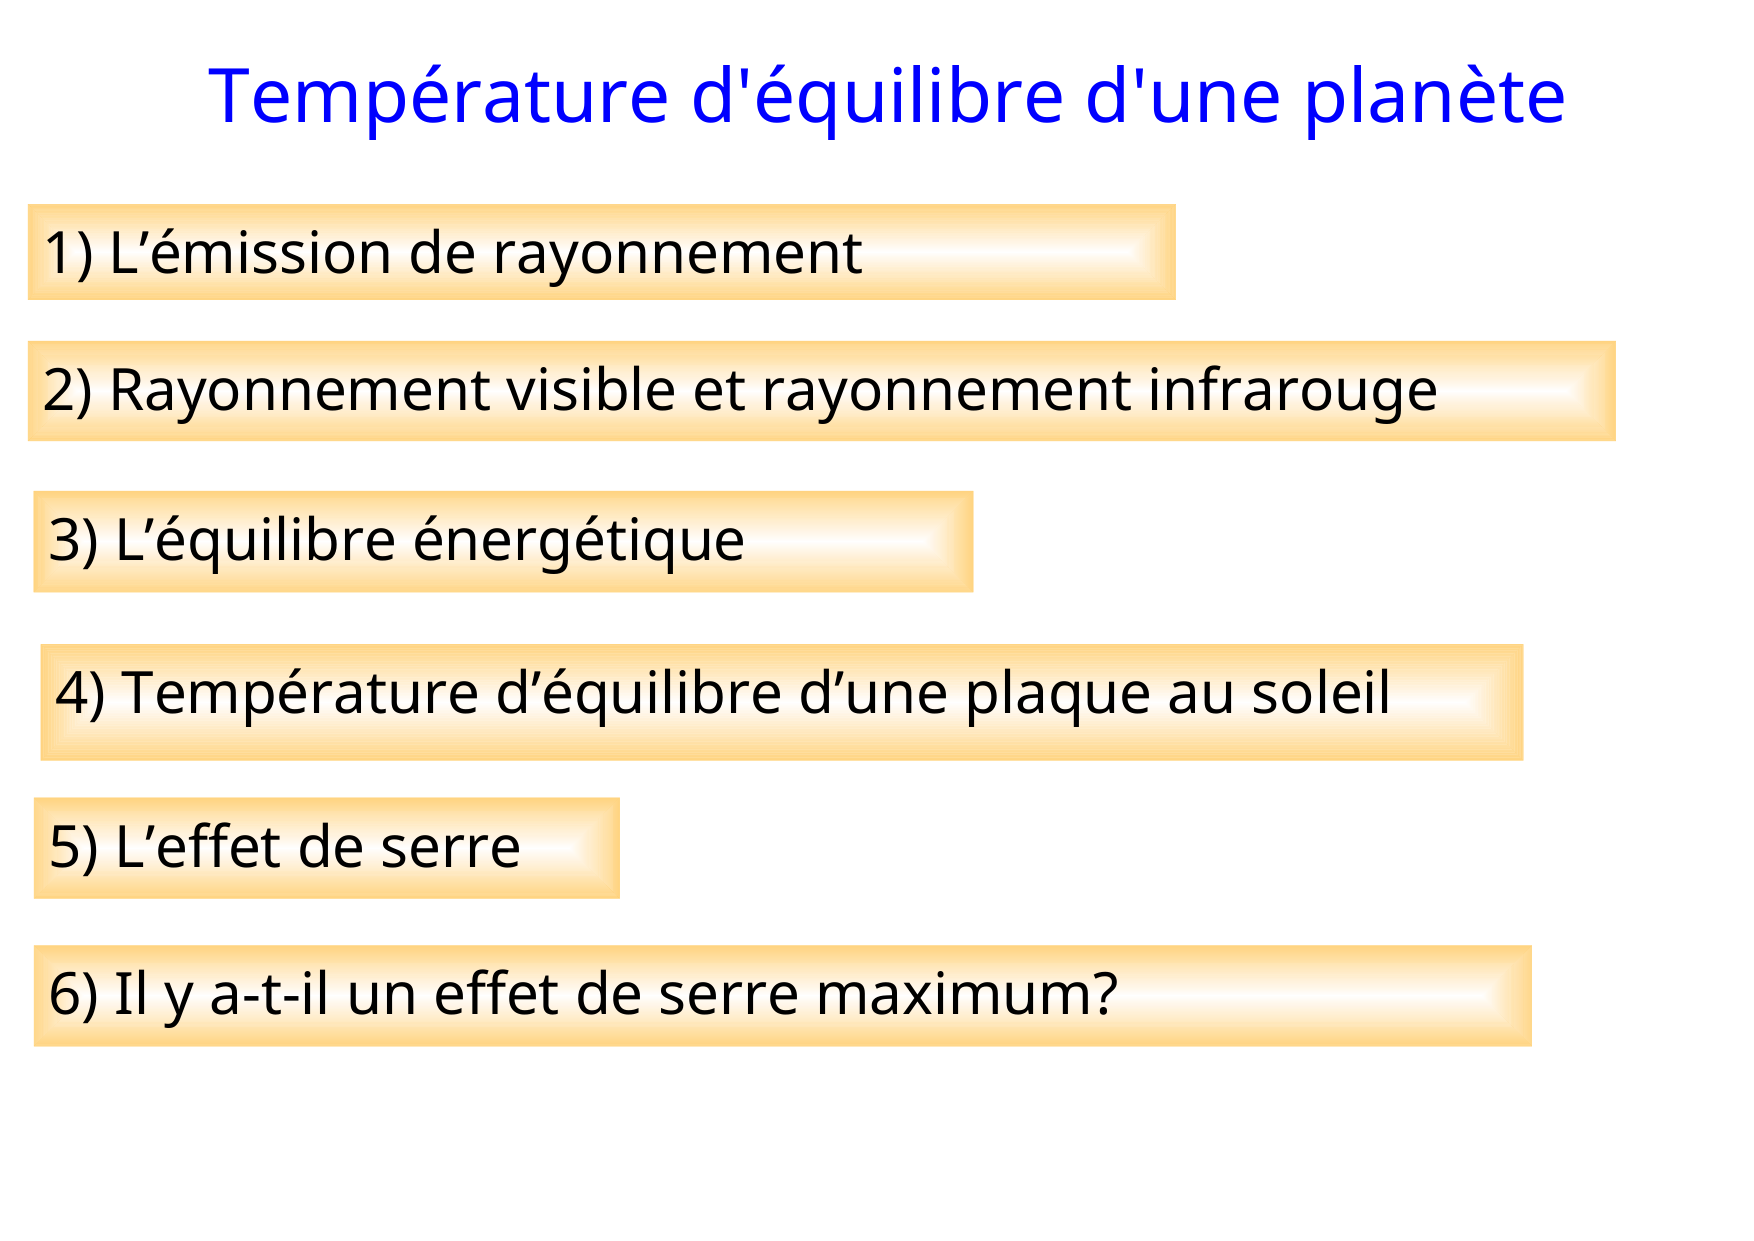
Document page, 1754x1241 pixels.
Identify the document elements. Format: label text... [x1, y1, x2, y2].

text_box Température d'équilibre d'une planète [151, 45, 1645, 142]
text_box 6) Il y a-t-il un effet de serre maximum? [33, 945, 1529, 1046]
text_box 4) Température d’équilibre d’une plaque au soleil [40, 644, 1523, 760]
text_box 1) L’émission de rayonnement [27, 204, 1175, 299]
text_box [33, 945, 1533, 1047]
text_box 5) L’effet de serre [33, 797, 619, 899]
text_box [33, 490, 974, 593]
text_box [40, 644, 1524, 761]
text_box 2) Rayonnement visible et rayonnement infrarouge [27, 340, 1617, 441]
text_box 3) L’équilibre énergétique [33, 490, 972, 592]
text_box [27, 204, 1176, 300]
